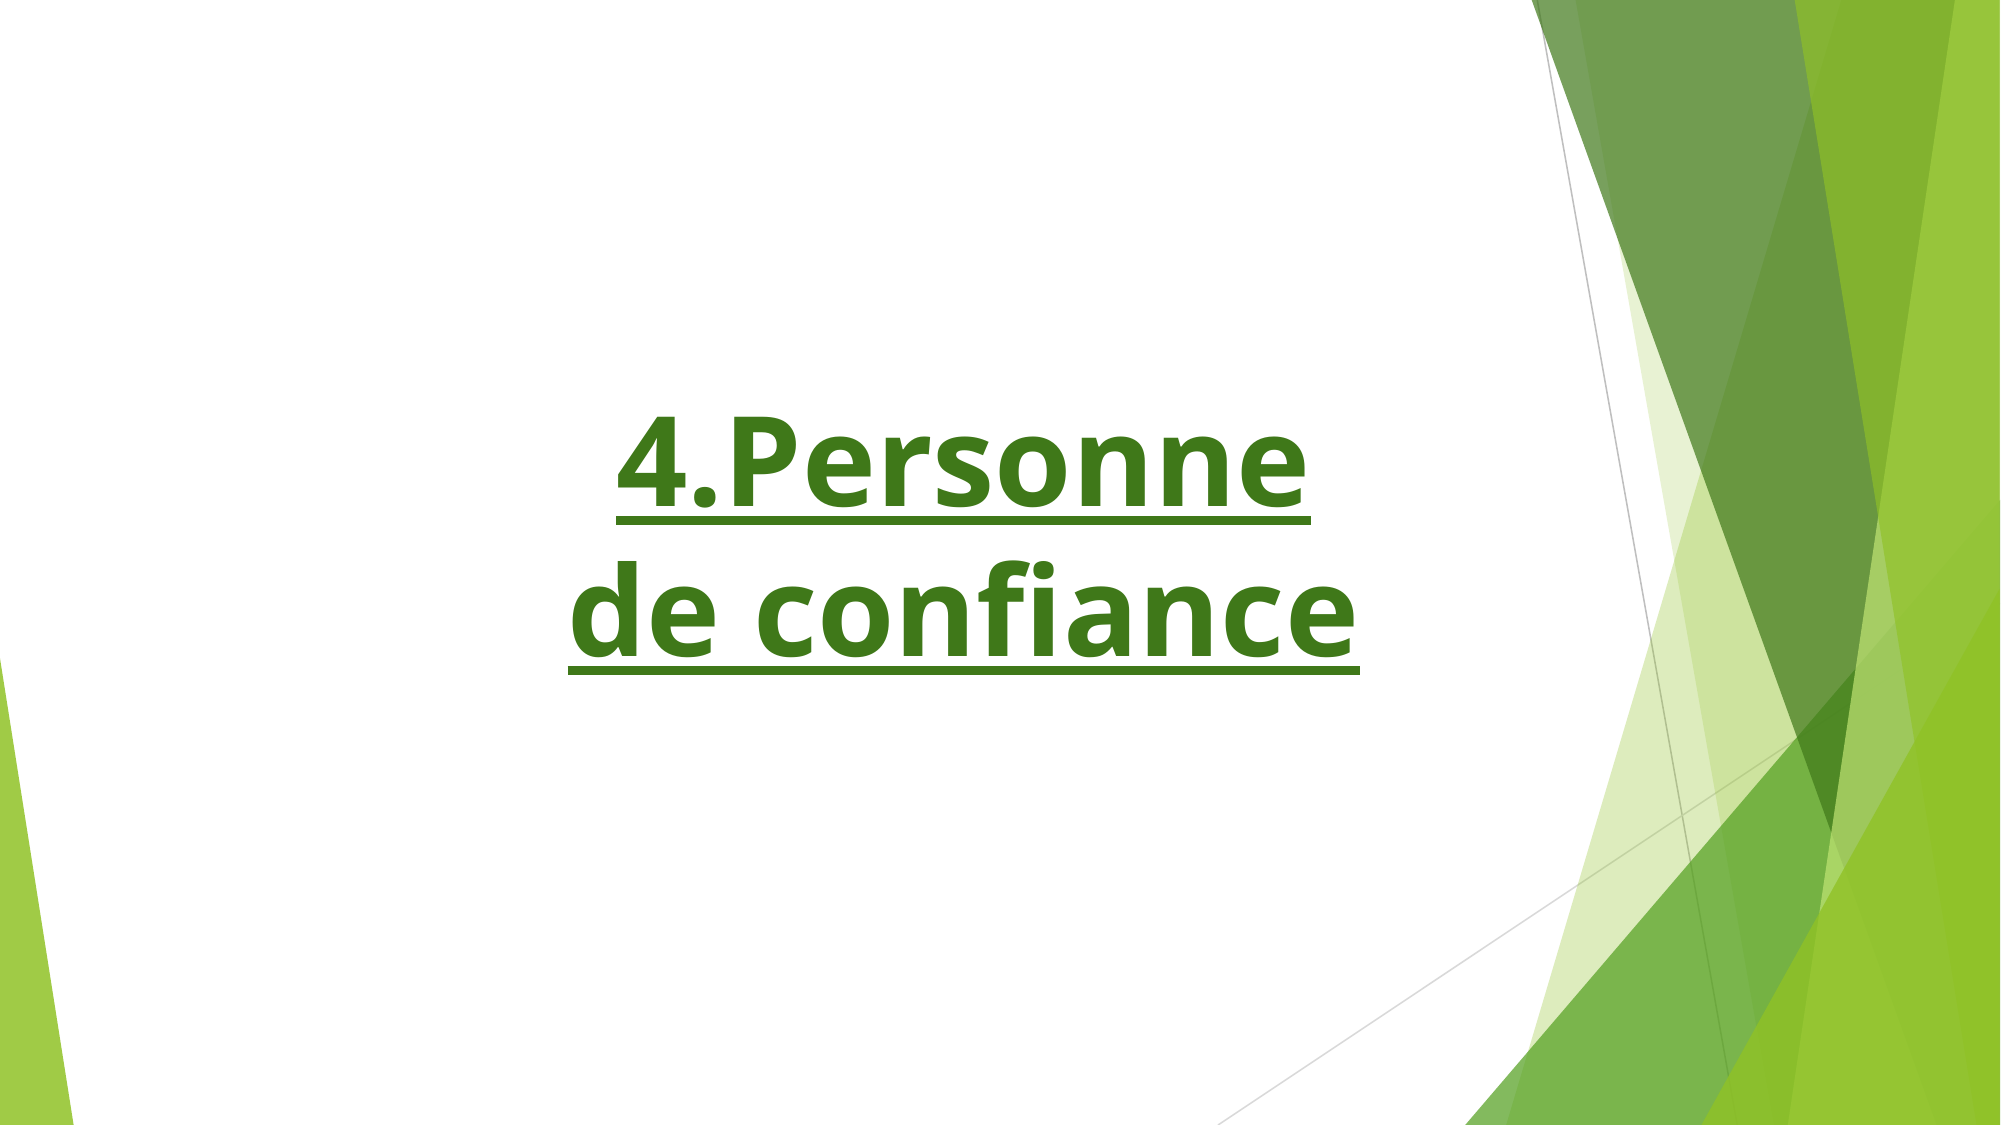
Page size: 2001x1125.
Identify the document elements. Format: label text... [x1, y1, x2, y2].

text_box 4.Personne de confiance [517, 374, 1411, 689]
